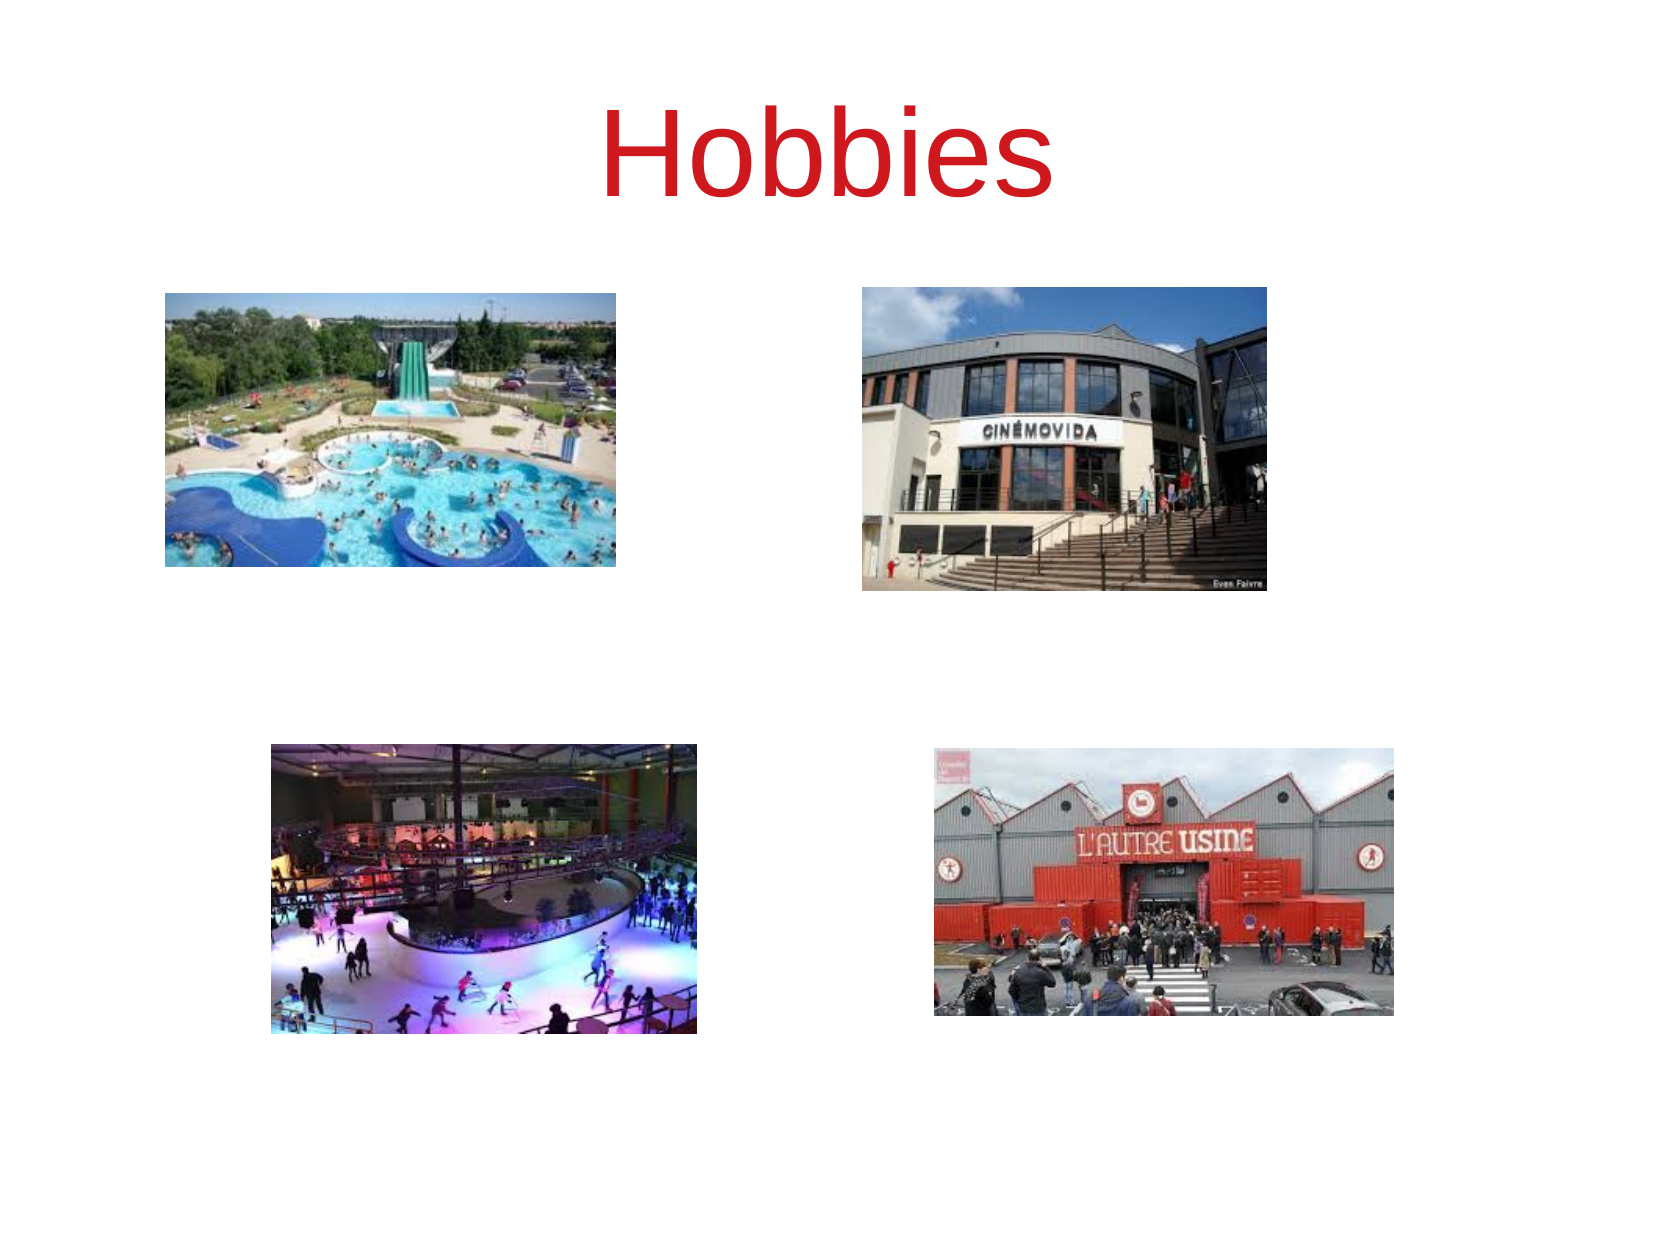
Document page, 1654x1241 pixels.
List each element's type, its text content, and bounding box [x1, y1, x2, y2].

picture [271, 744, 697, 1034]
picture [934, 748, 1394, 1016]
title Hobbies [82, 49, 1571, 257]
picture [165, 293, 616, 567]
picture [862, 287, 1267, 591]
